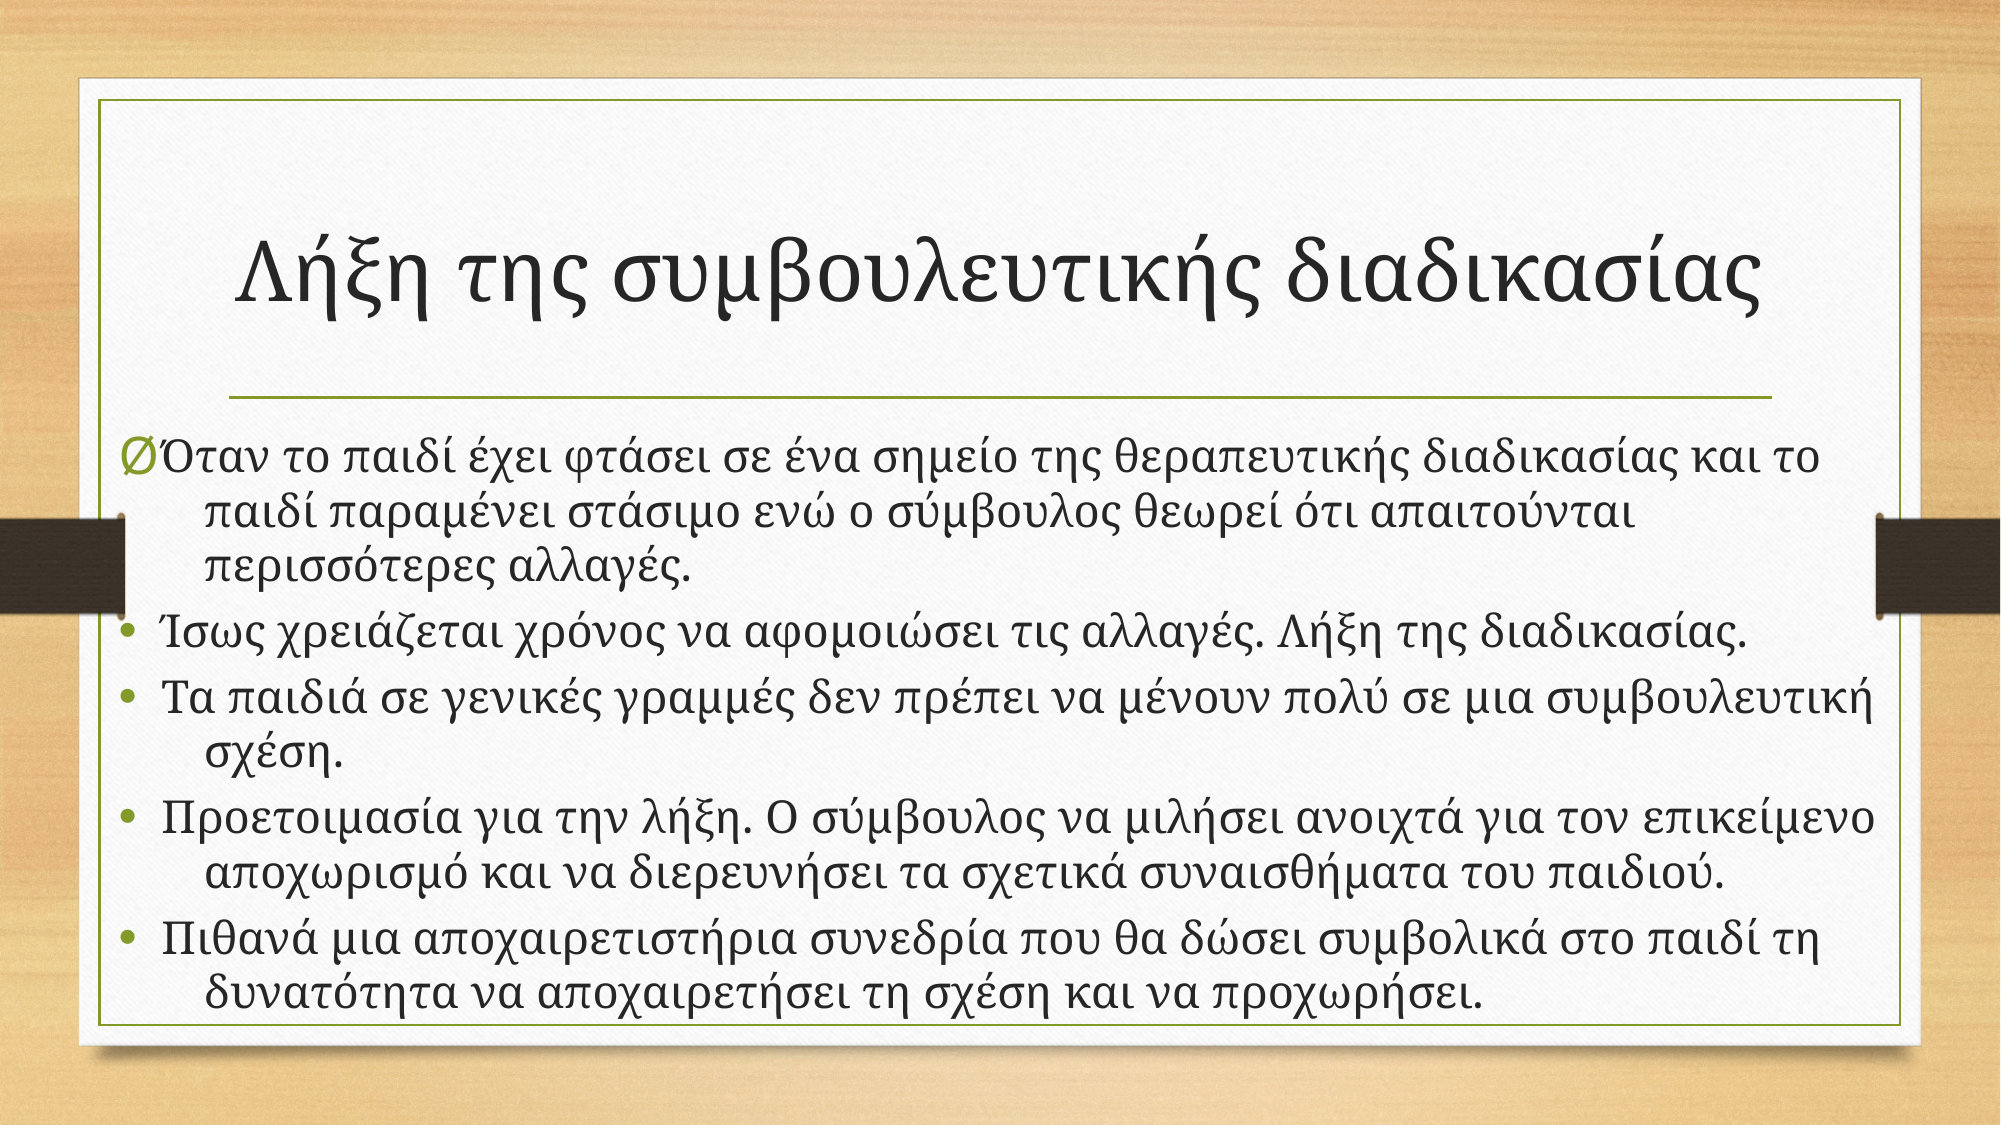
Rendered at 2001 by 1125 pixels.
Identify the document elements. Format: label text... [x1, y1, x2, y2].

title Λήξη της συμβουλευτικής διαδικασίας [212, 161, 1788, 376]
list Όταν το παιδί έχει φτάσει σε ένα σημείο της θεραπευτικής διαδικασίας και το παιδί παραμένει στάσιμο ενώ ο σύμβουλος θεωρεί ότι απαιτούνται περισσότερες αλλαγές. Ίσως χρειάζεται χρόνος να αφομοιώσει τις αλλαγές. Λήξη της διαδικασίας. Τα παιδιά σε γενικές γραμμές δεν πρέπει να μένουν πολύ σε μια συμβουλευτική σχέση. Προετοιμασία για την λήξη. Ο σύμβουλος να μιλήσει ανοιχτά για τον επικείμενο αποχωρισμό και να διερευνήσει τα σχετικά συναισθήματα του παιδιού. Πιθανά μια αποχαιρετιστήρια συνεδρία που θα δώσει συμβολικά στο παιδί τη δυνατότητα να αποχαιρετήσει τη σχέση και να προχωρήσει. [103, 419, 1908, 1036]
